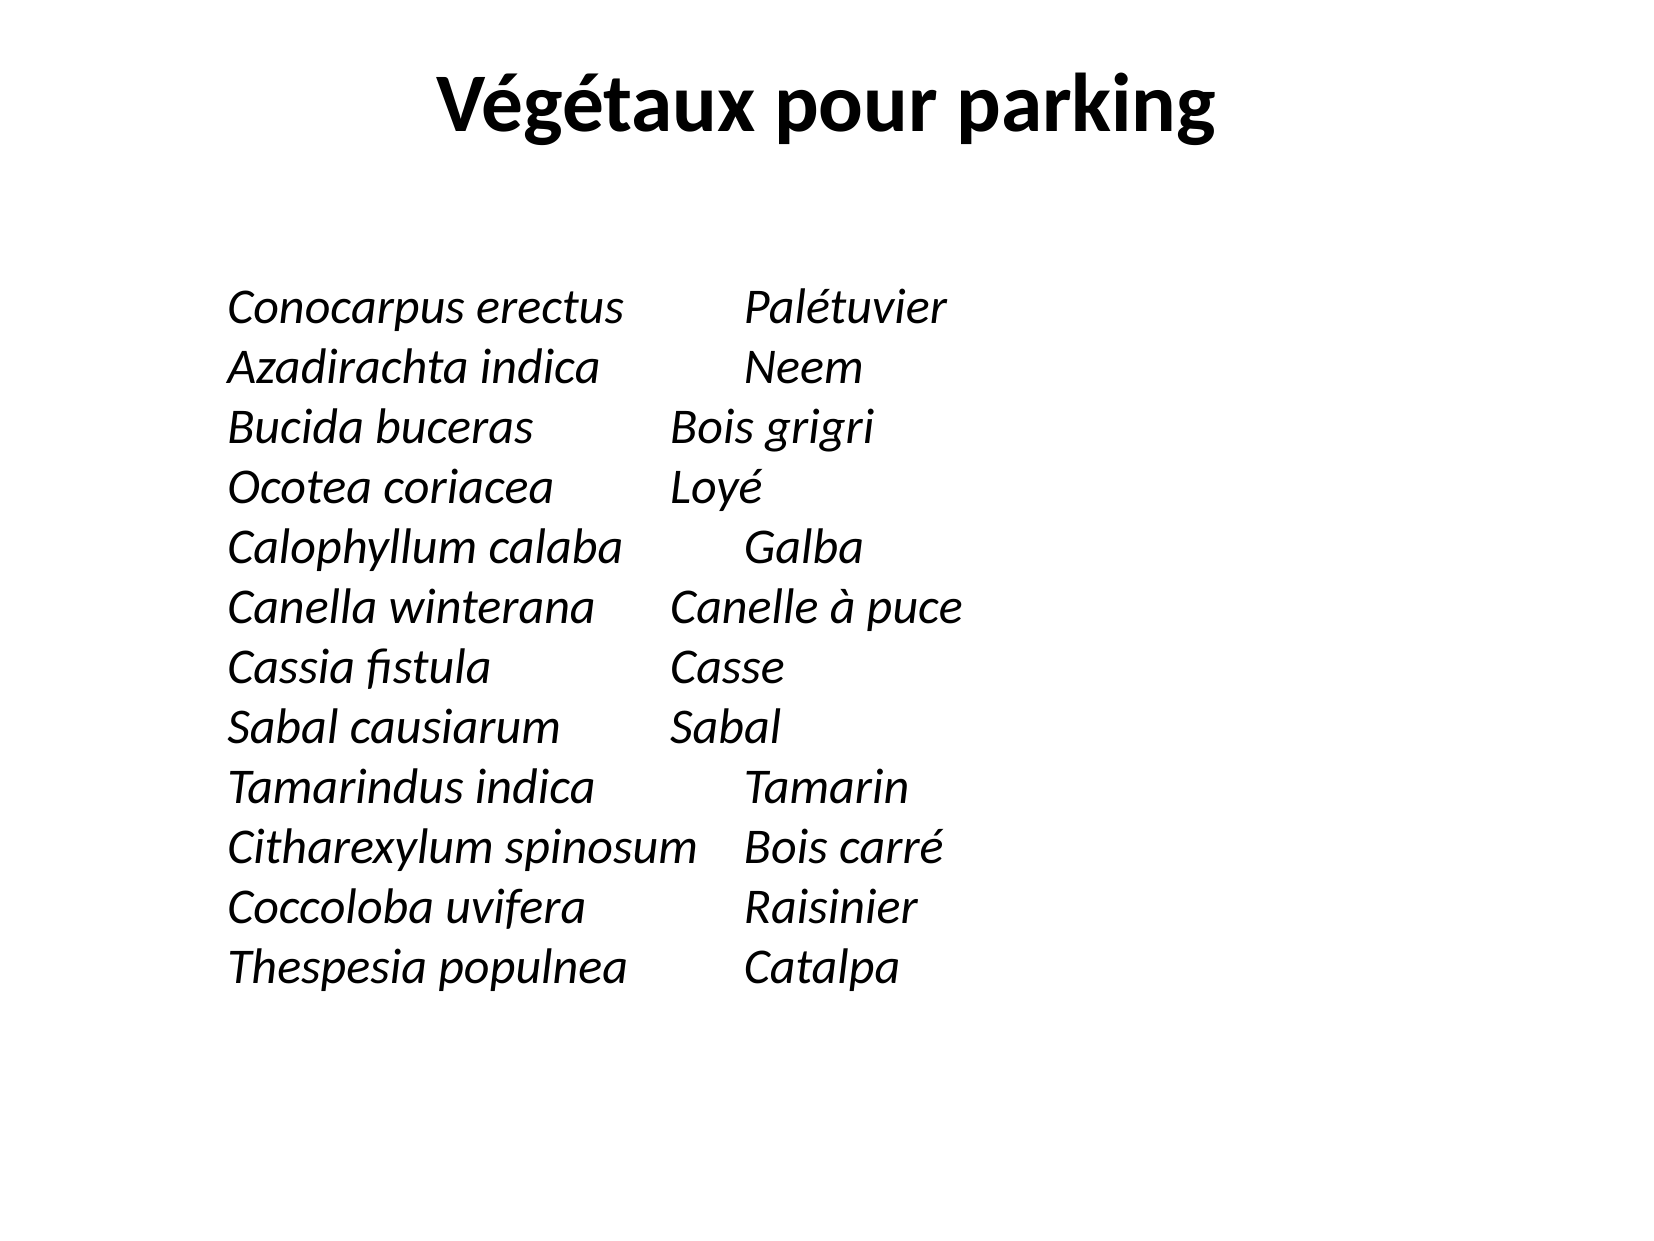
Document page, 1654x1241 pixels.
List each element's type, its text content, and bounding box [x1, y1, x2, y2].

text_box Végétaux pour parking [248, 41, 1406, 157]
text_box Conocarpus erectus Palétuvier Azadirachta indica Neem Bucida buceras Bois grigri Ocotea coriacea Loyé Calophyllum calaba Galba Canella winterana Canelle à puce Cassia fistula Casse Sabal causiarum Sabal Tamarindus indica Tamarin Citharexylum spinosum Bois carré Coccoloba uvifera Raisinier Thespesia populnea Catalpa [212, 265, 1312, 1001]
